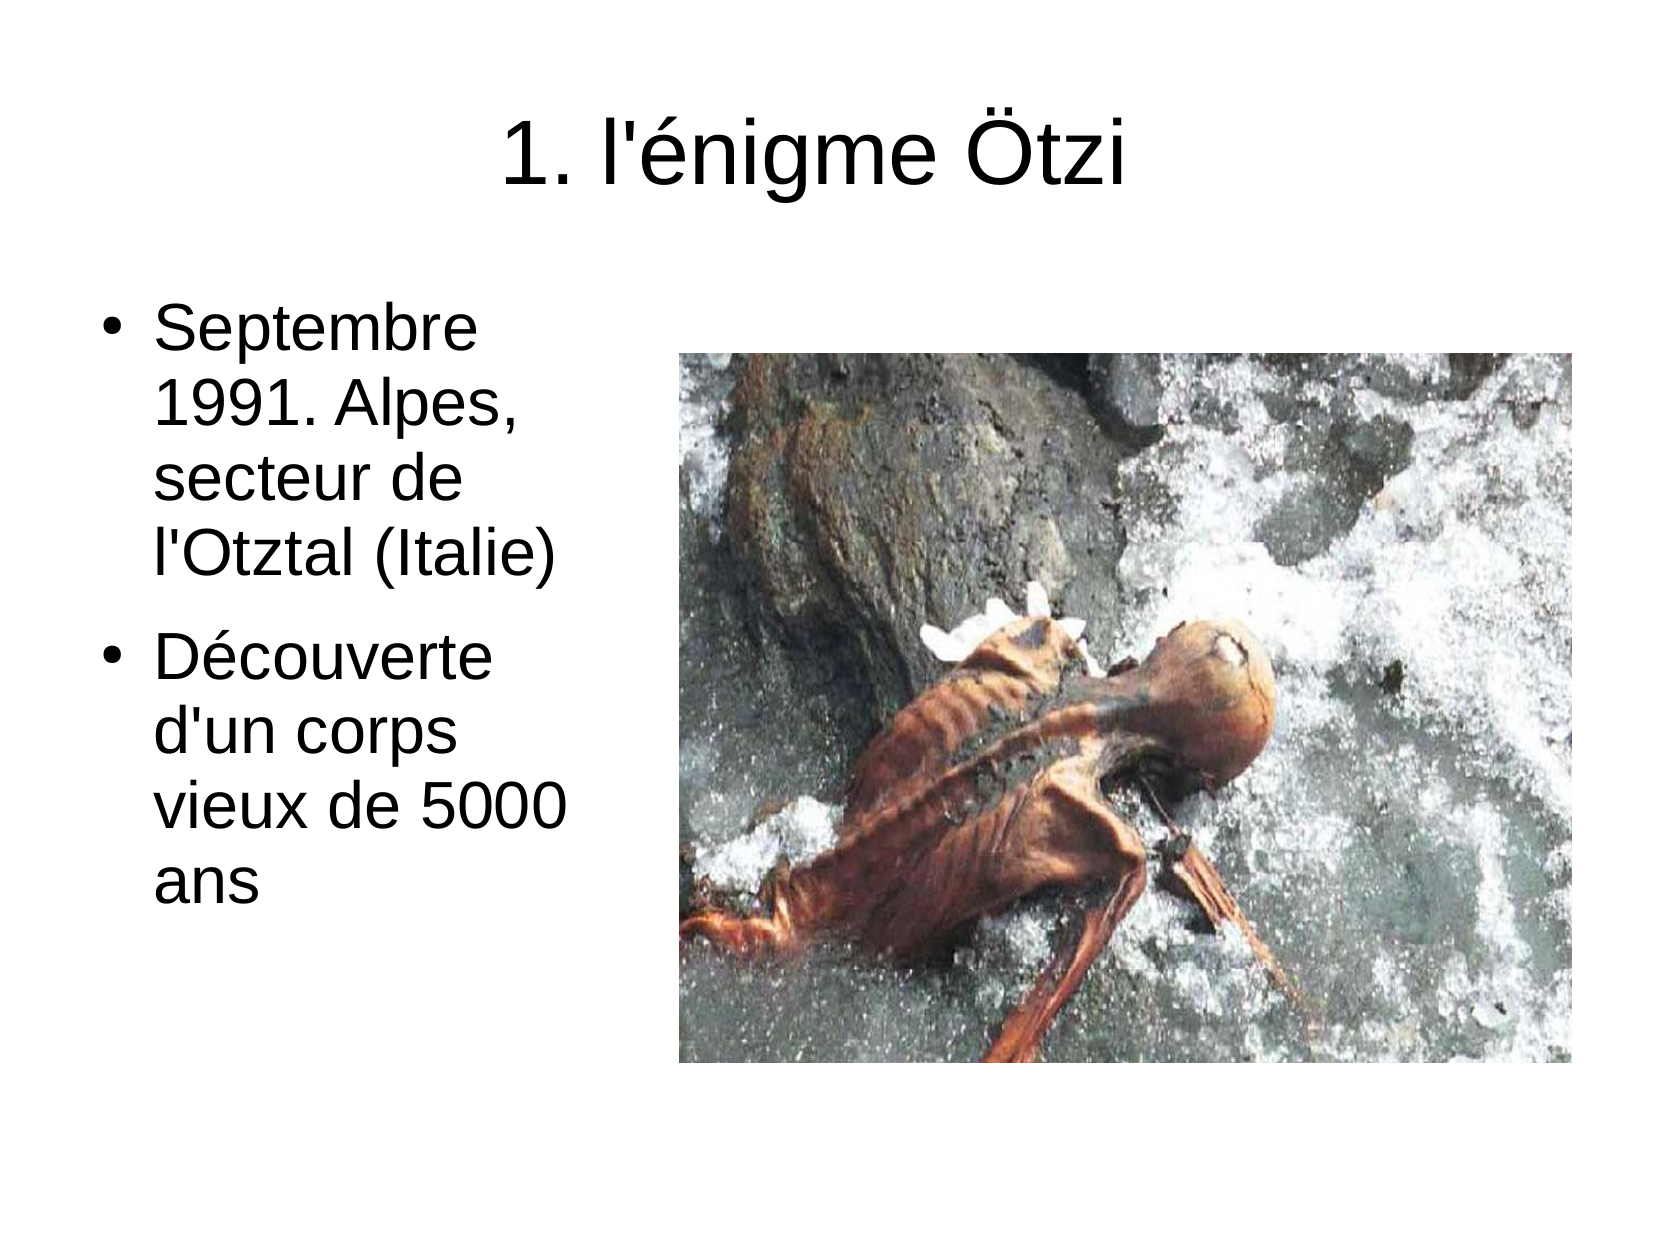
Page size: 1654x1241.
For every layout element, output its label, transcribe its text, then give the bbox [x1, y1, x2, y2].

picture [679, 353, 1572, 1063]
title 1. l'énigme Ötzi [82, 49, 1571, 257]
list Septembre 1991. Alpes, secteur de l'Otztal (Italie) Découverte d'un corps vieux de 5000 ans [82, 290, 621, 1109]
